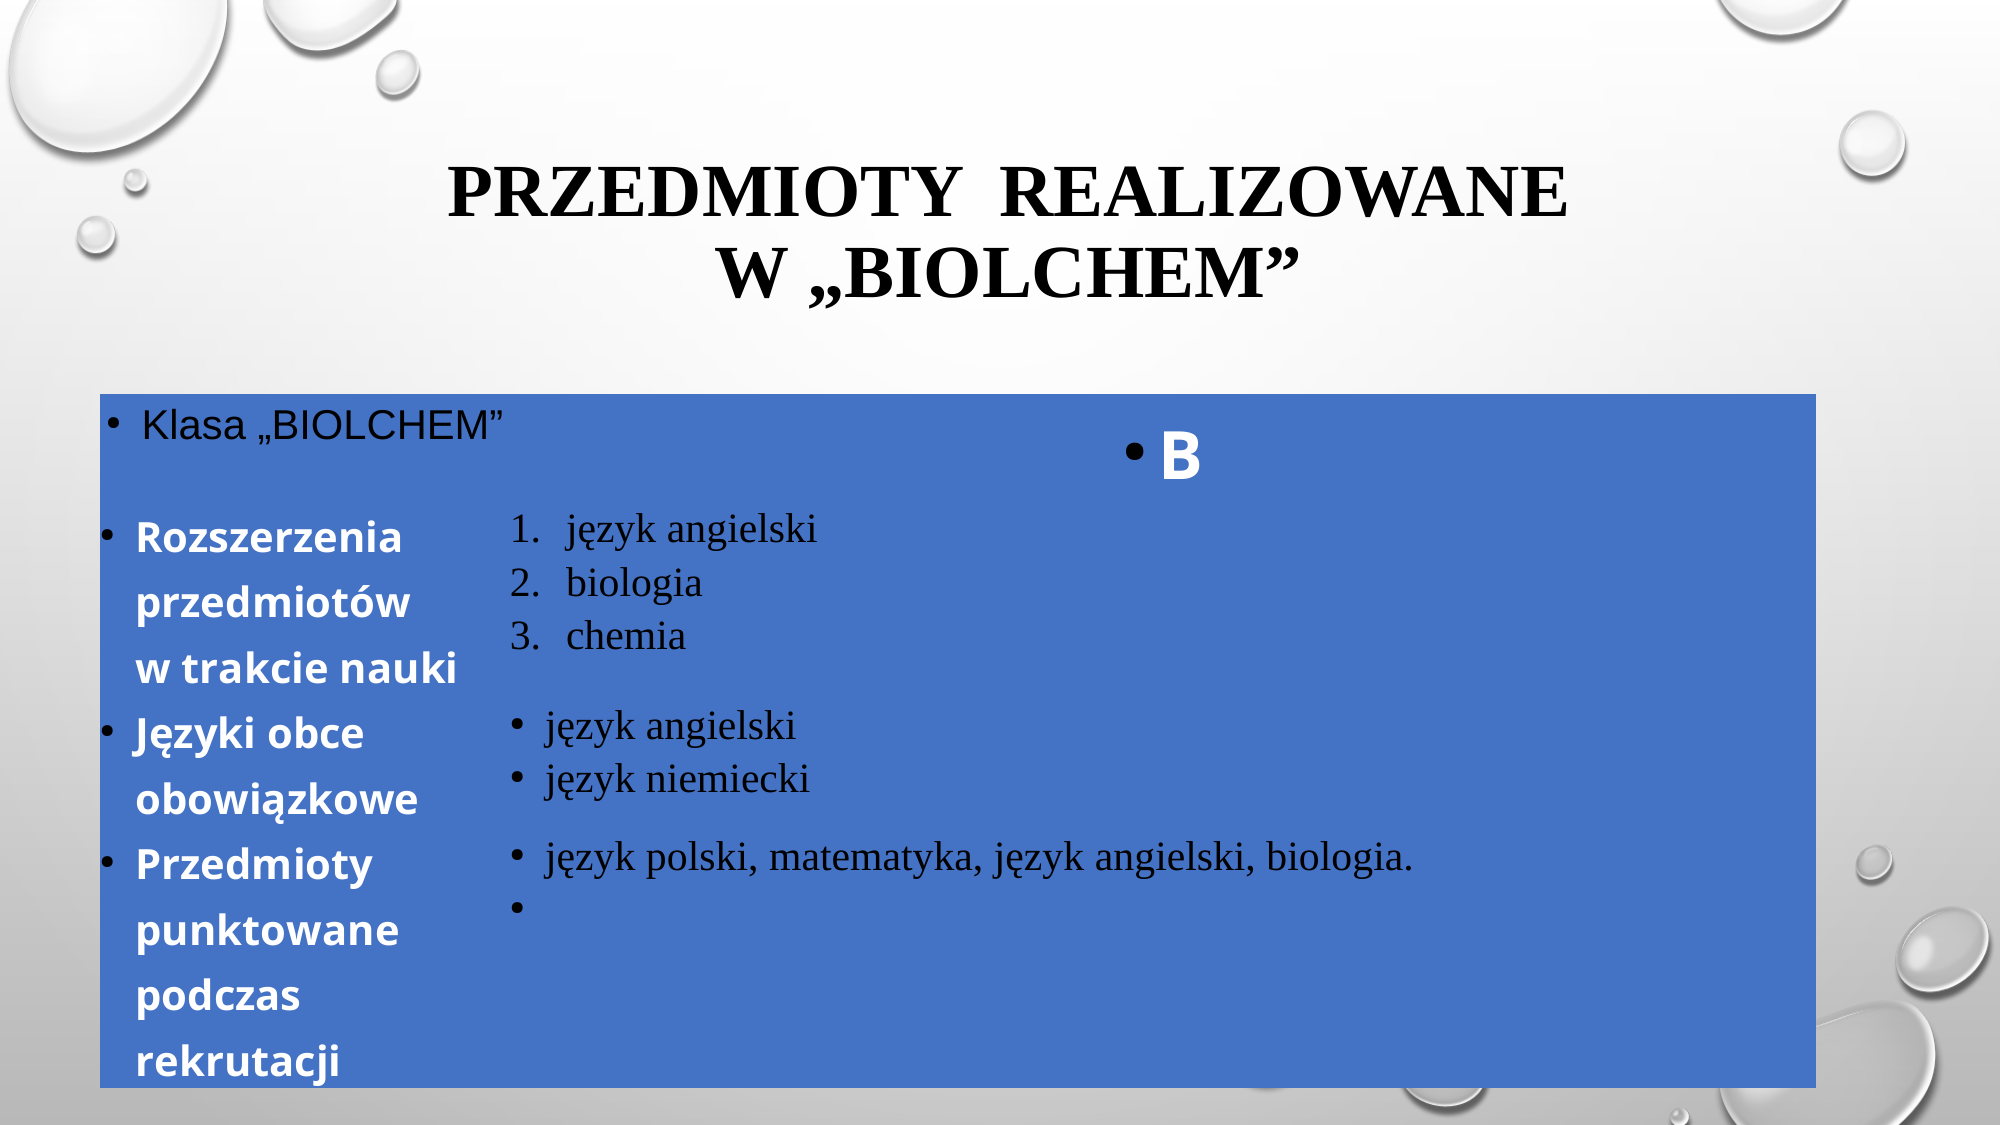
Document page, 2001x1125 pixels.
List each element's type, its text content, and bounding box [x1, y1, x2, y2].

table_header B [510, 394, 1816, 499]
table_cell język polski, matematyka, język angielski, biologia. [510, 826, 1816, 1088]
table_cell Rozszerzenia przedmiotów w trakcie nauki [100, 499, 510, 695]
table_cell Przedmioty punktowane podczas rekrutacji [100, 826, 510, 1088]
table_cell Języki obce obowiązkowe [100, 695, 510, 826]
table_header Klasa „BIOLCHEM” [100, 394, 510, 499]
table_cell język angielski biologia chemia [510, 499, 1816, 695]
title Przedmioty realizowane w „BIOLCHEM” [149, 101, 1851, 364]
table_cell język angielski język niemiecki [510, 695, 1816, 826]
